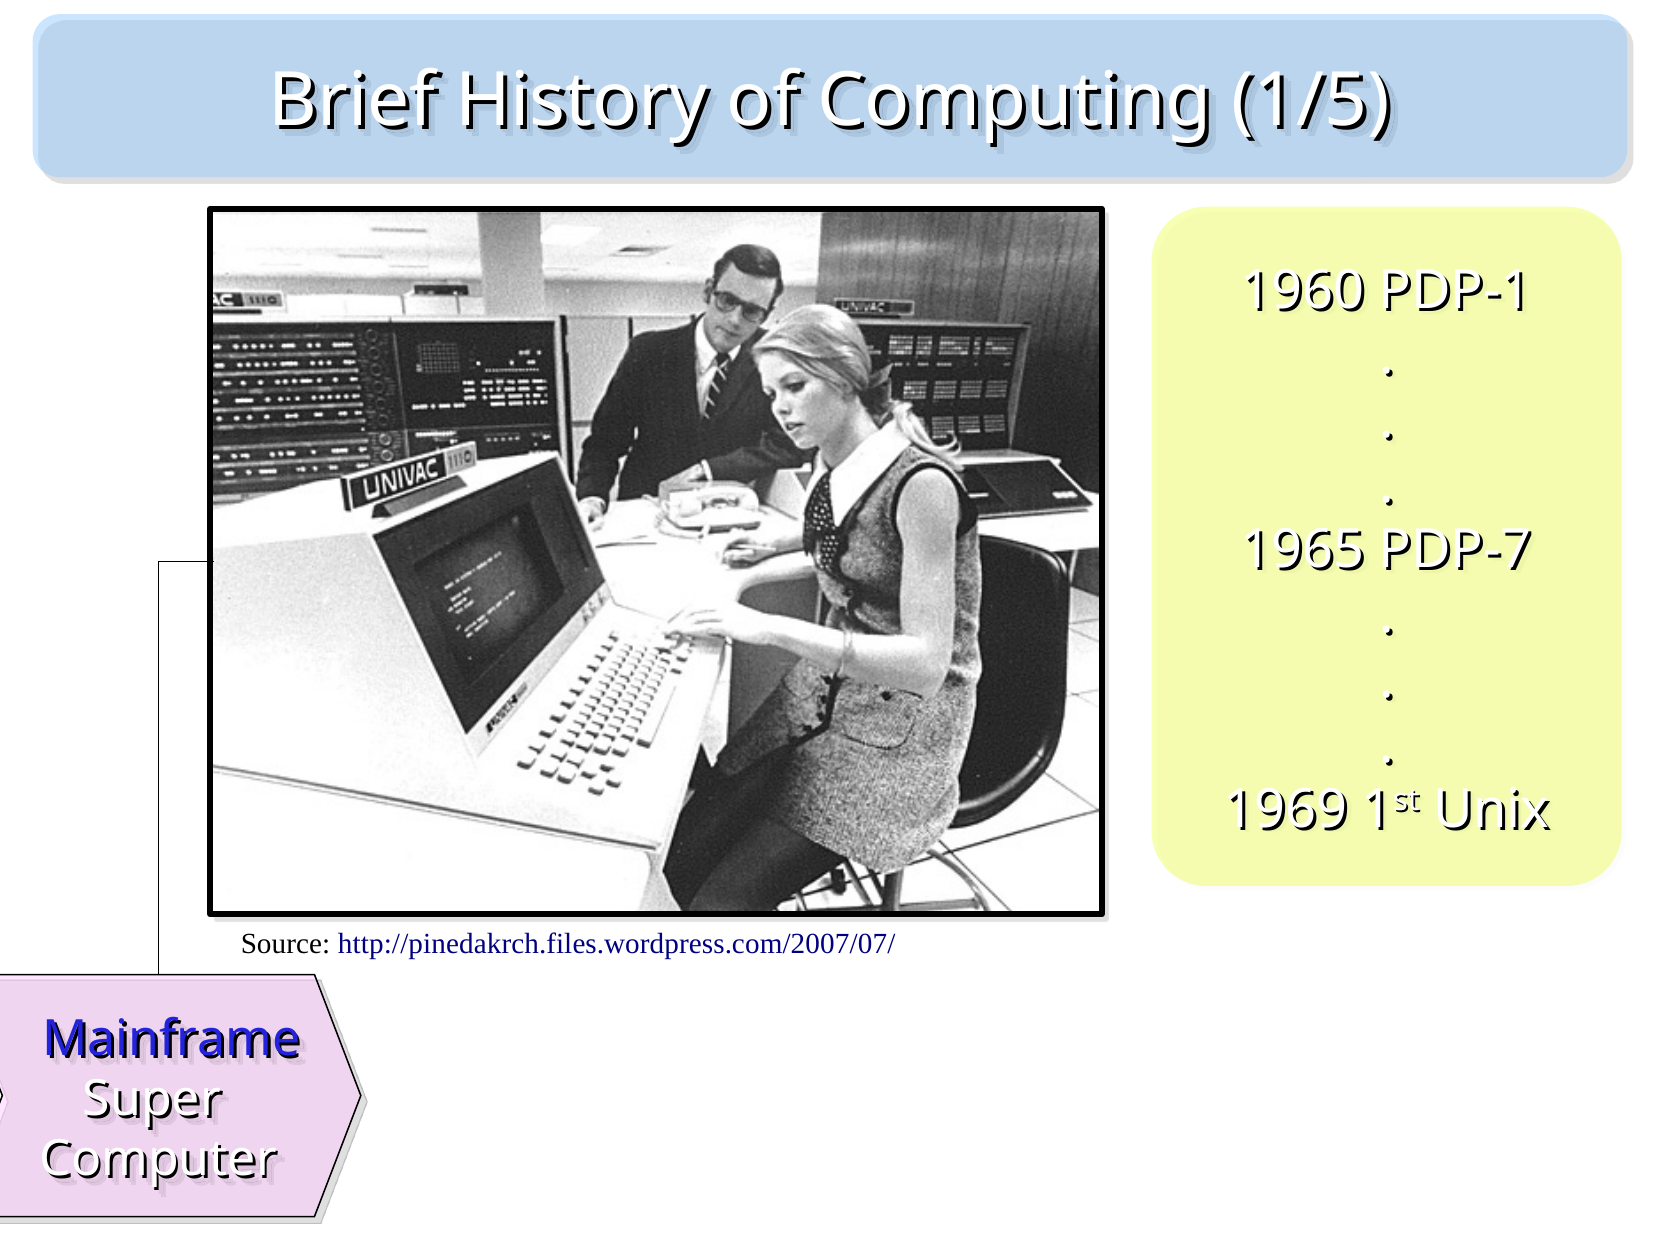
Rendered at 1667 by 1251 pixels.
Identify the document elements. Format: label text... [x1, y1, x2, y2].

text_box Brief History of Computing (1/5) [32, 14, 1628, 178]
picture [213, 211, 1099, 912]
text_box 1960 PDP-1 . . . 1965 PDP-7 . . . 1969 1st Unix [1151, 206, 1622, 886]
text_box Source: http://pinedakrch.files.wordpress.com/2007/07/ [226, 917, 1093, 978]
text_box Mainframe Super Computer [0, 974, 361, 1217]
